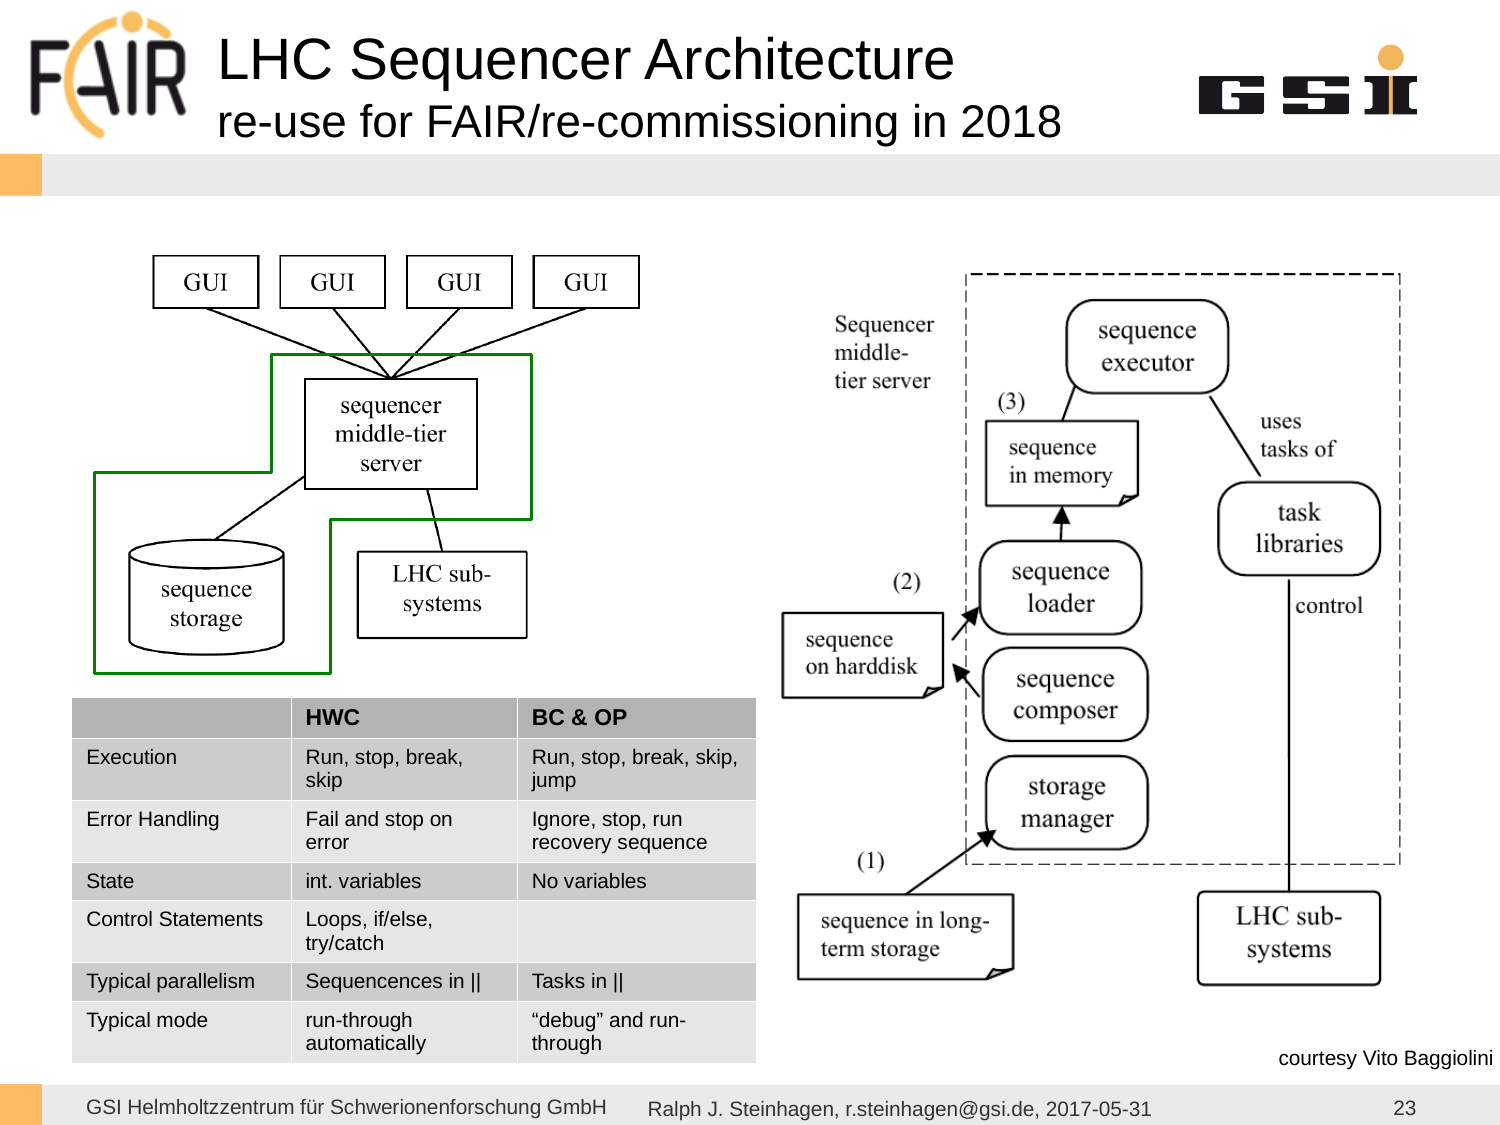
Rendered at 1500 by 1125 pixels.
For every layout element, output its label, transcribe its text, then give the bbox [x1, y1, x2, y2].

table_cell Error Handling [72, 801, 291, 862]
table_header BC & OP [518, 698, 756, 738]
picture [106, 247, 645, 662]
table_cell No variables [518, 863, 756, 900]
table_cell run-through automatically [292, 1002, 517, 1063]
picture [778, 247, 1409, 993]
table_cell Ignore, stop, run recovery sequence [518, 801, 756, 862]
table_cell “debug” and run-through [518, 1002, 756, 1063]
table_cell Control Statements [72, 901, 291, 962]
table_cell Loops, if/else, try/catch [292, 901, 517, 962]
table_cell Typical mode [72, 1002, 291, 1063]
picture [1197, 42, 1419, 117]
table_cell Run, stop, break, skip [292, 739, 517, 800]
table_cell Run, stop, break, skip, jump [518, 739, 756, 800]
table_cell State [72, 863, 291, 900]
table_cell [518, 901, 756, 962]
title LHC Sequencer Architecture re-use for FAIR/re-commissioning in 2018 [217, 20, 1180, 147]
table_cell int. variables [292, 863, 517, 900]
table_cell Tasks in || [518, 963, 756, 1001]
table_cell Execution [72, 739, 291, 800]
picture [30, 9, 187, 141]
table_header [72, 698, 291, 738]
table_cell Sequencences in || [292, 963, 517, 1001]
table_cell Fail and stop on error [292, 801, 517, 862]
table_header HWC [292, 698, 517, 738]
table_cell Typical parallelism [72, 963, 291, 1001]
picture [106, 356, 530, 662]
text_box courtesy Vito Baggiolini [1263, 1039, 1500, 1078]
